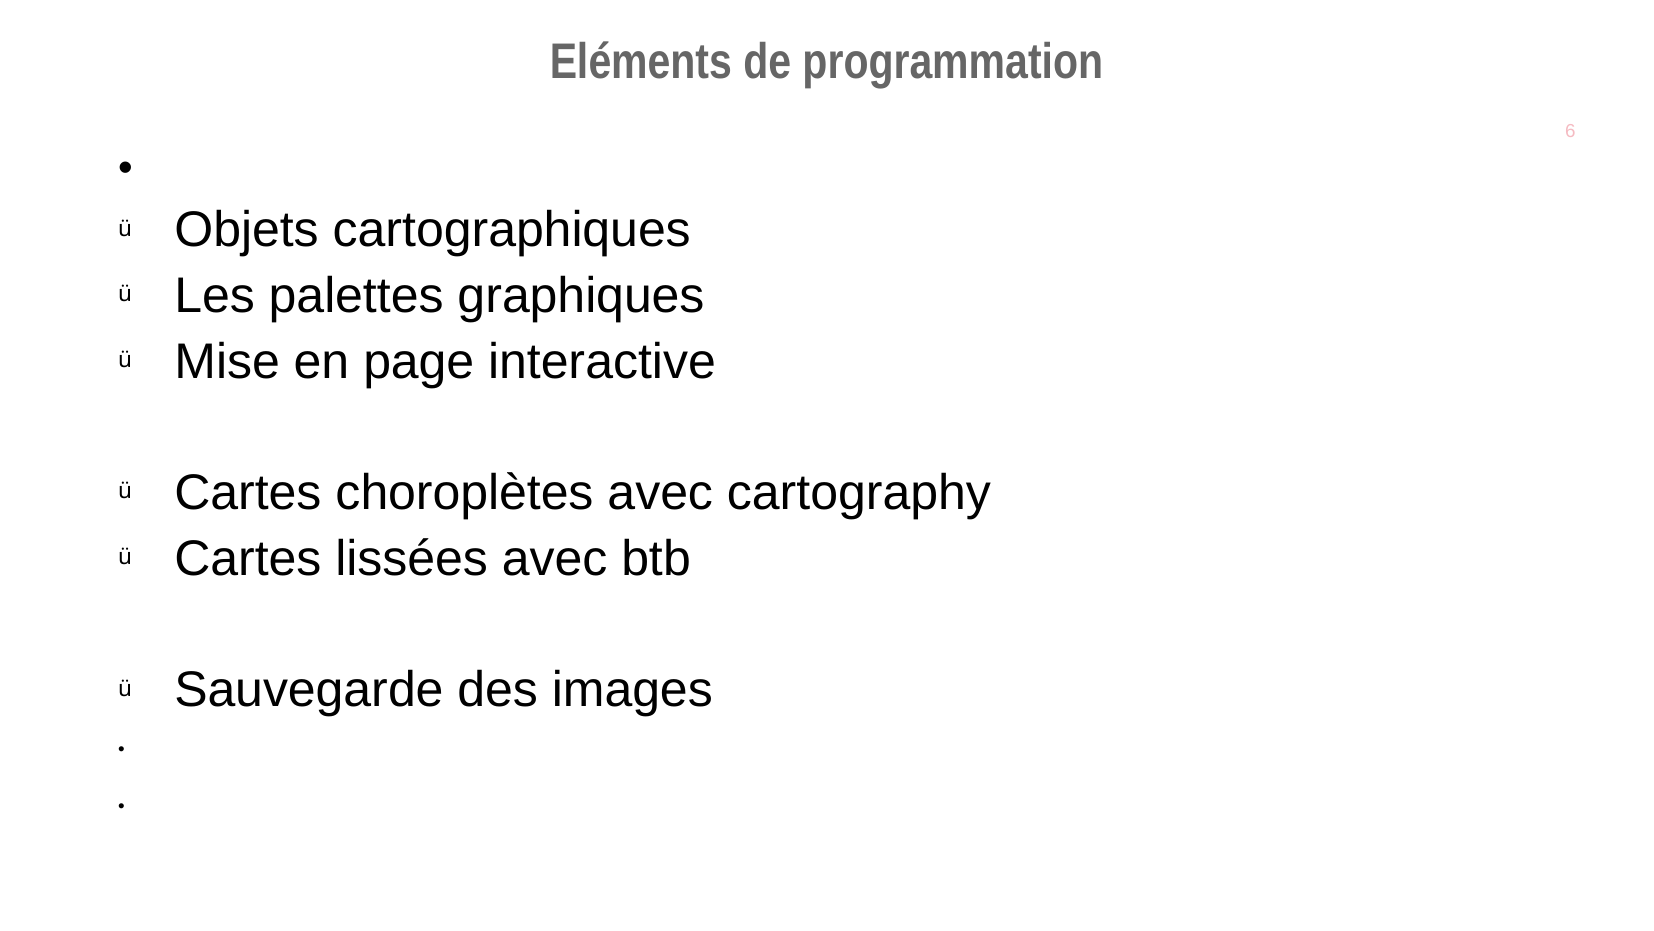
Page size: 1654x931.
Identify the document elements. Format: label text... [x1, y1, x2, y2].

title Eléments de programmation [147, 27, 1506, 89]
text_box [1564, 118, 1654, 142]
text_box Objets cartographiques Les palettes graphiques Mise en page interactive Cartes choroplètes avec cartography Cartes lissées avec btb Sauvegarde des images [82, 141, 1571, 893]
